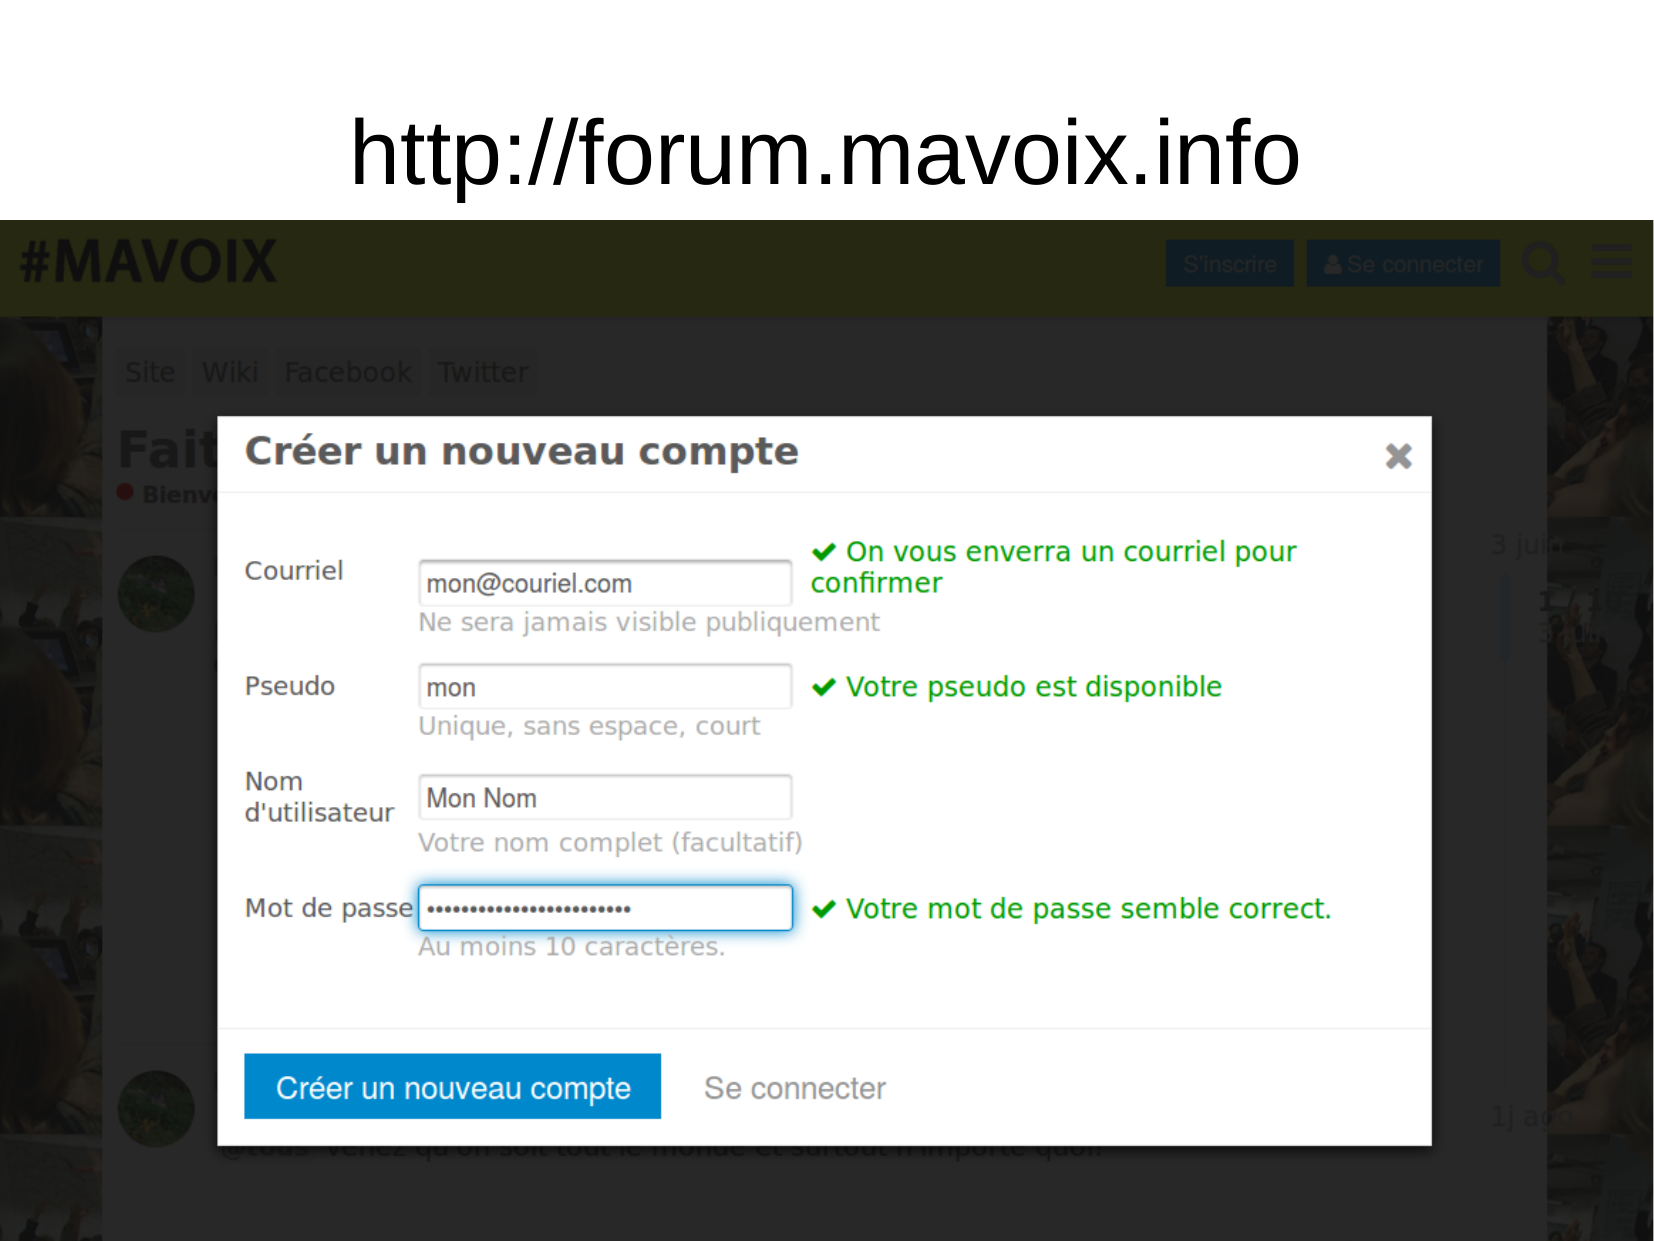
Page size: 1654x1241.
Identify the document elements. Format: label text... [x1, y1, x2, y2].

picture [0, 220, 1654, 1241]
title http://forum.mavoix.info [82, 49, 1571, 220]
